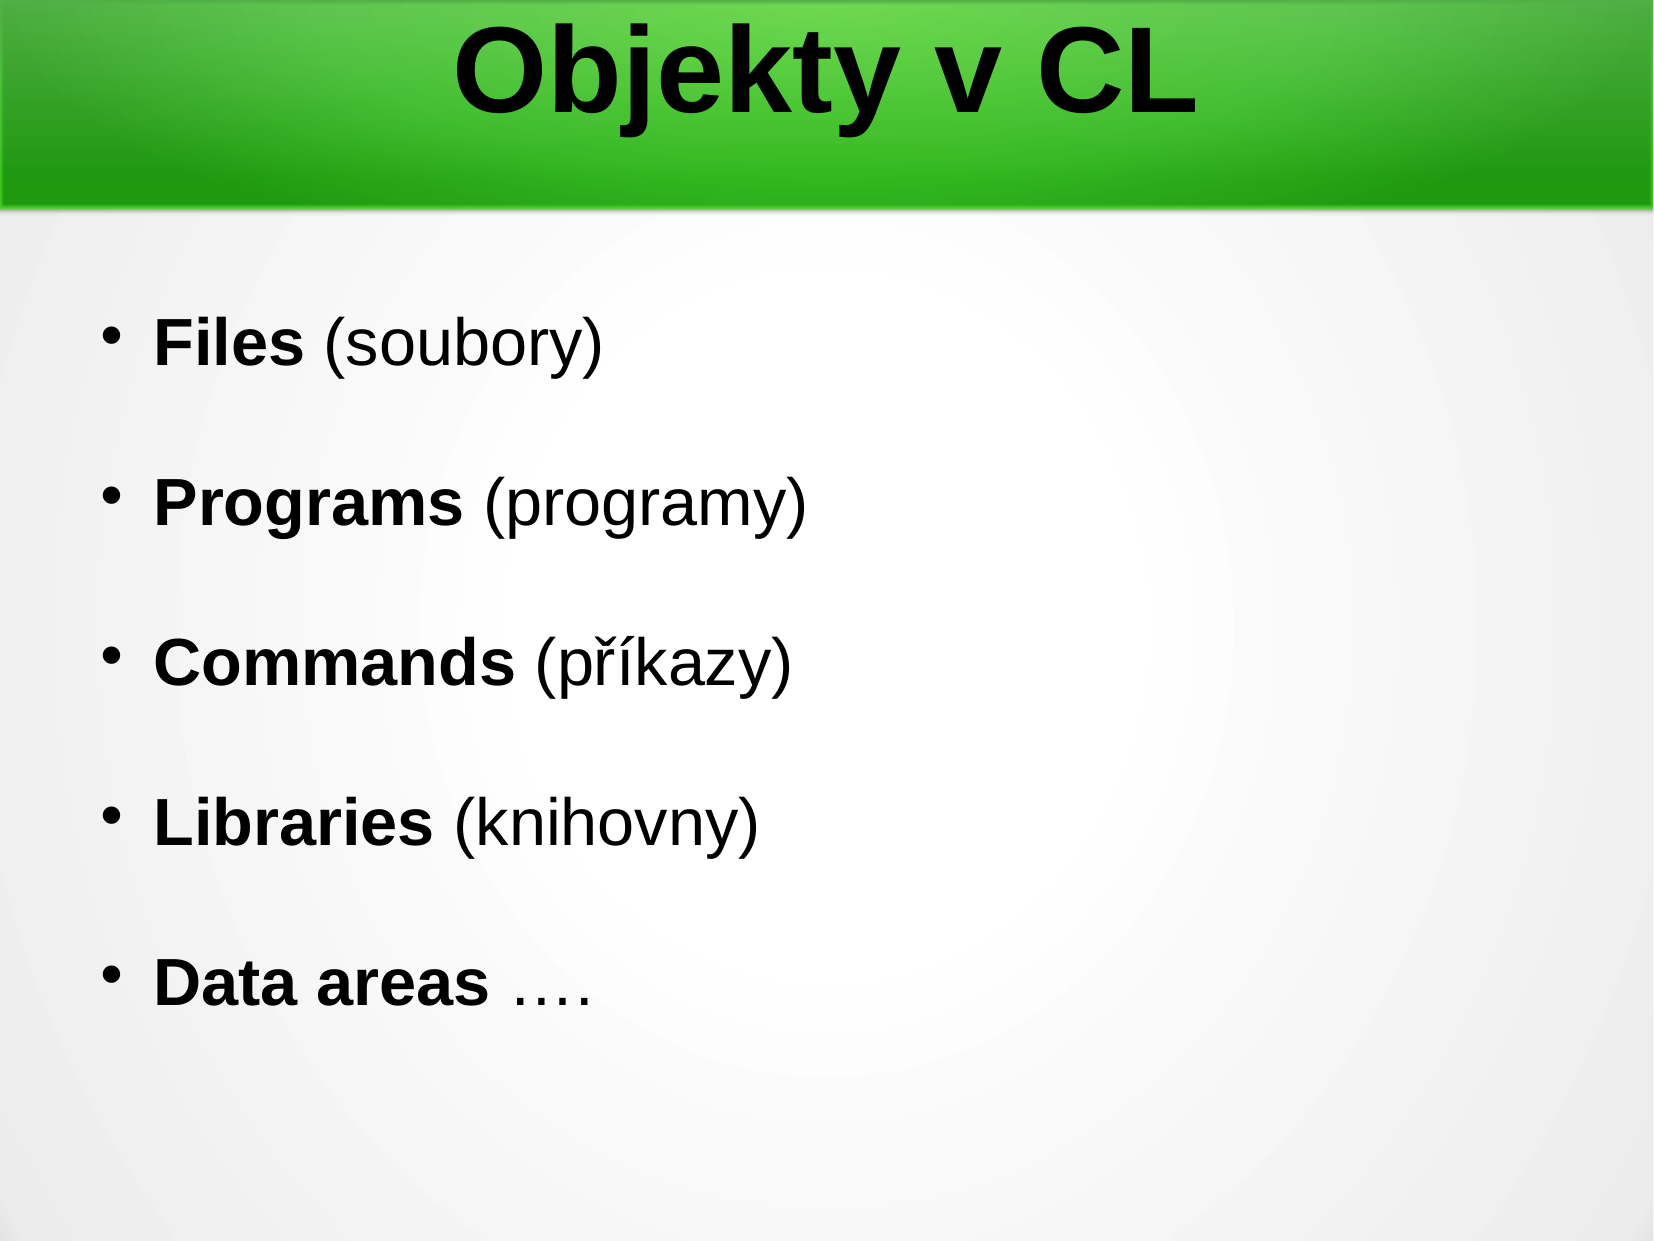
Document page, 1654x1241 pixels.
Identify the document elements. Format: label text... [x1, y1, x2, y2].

text_box Files (soubory) Programs (programy) Commands (příkazy) Libraries (knihovny) Data areas …. [82, 299, 1571, 1019]
picture [0, 0, 1654, 1241]
text_box Objekty v CL [82, 0, 1571, 274]
